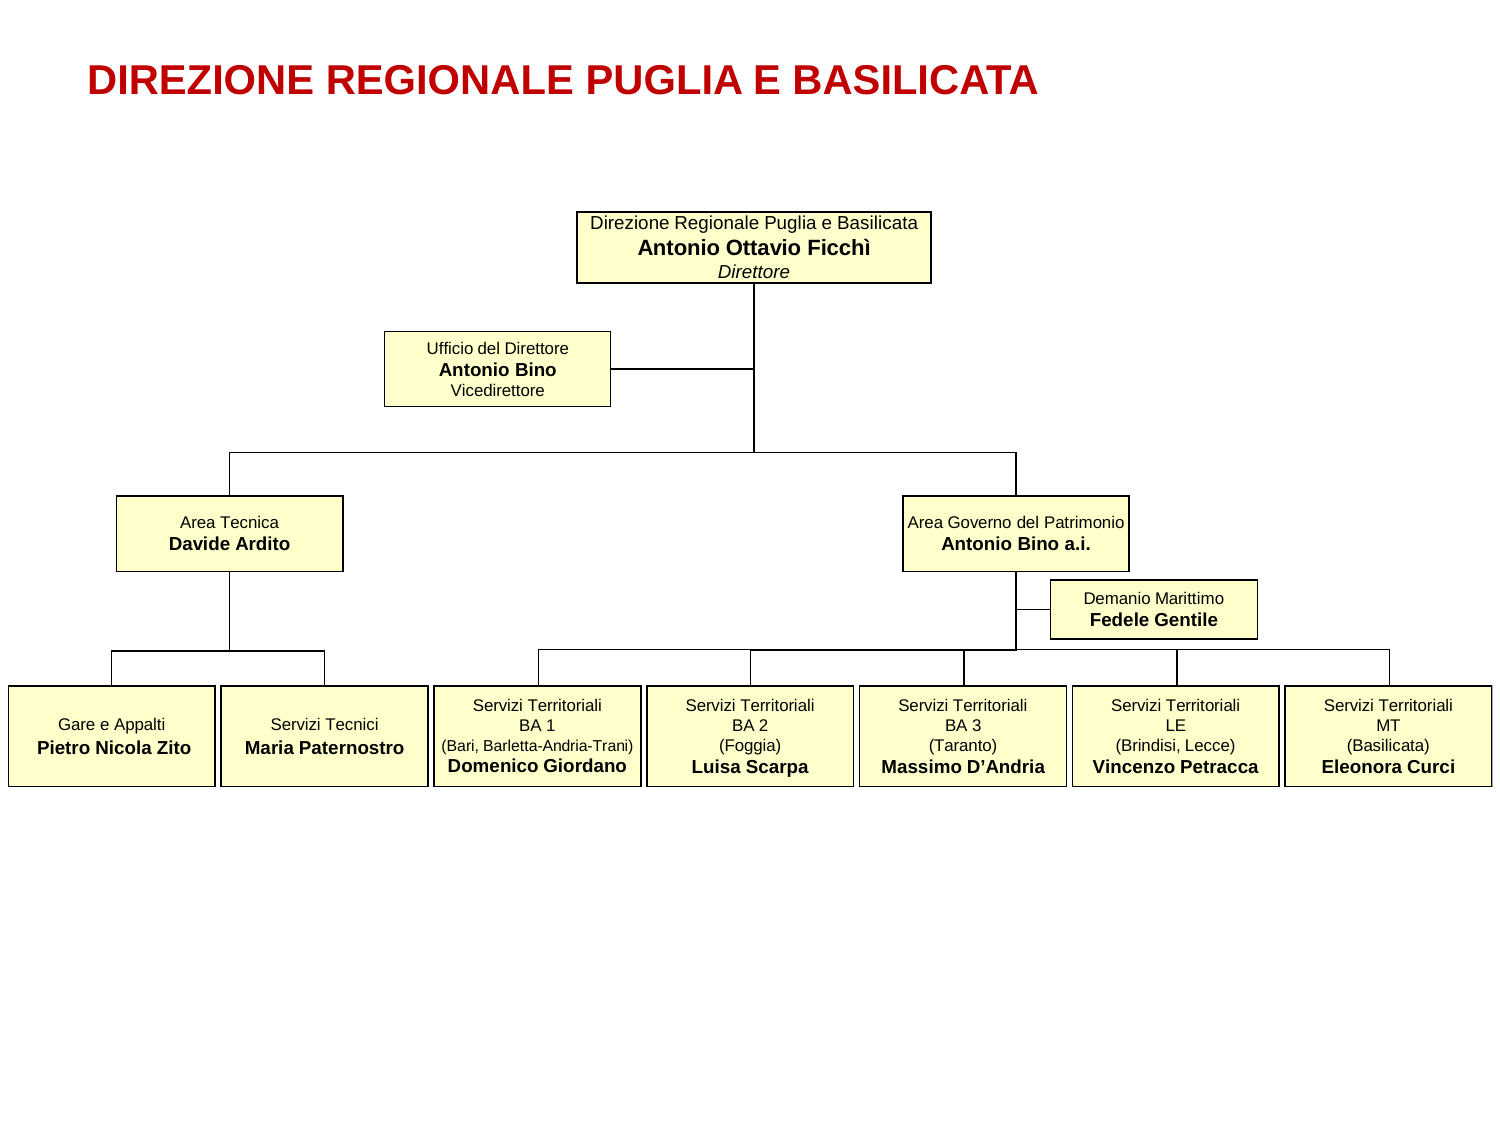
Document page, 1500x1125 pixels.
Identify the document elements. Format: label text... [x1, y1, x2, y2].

picture [7, 205, 1493, 789]
text_box DIREZIONE REGIONALE PUGLIA E BASILICATA [72, 45, 1462, 128]
